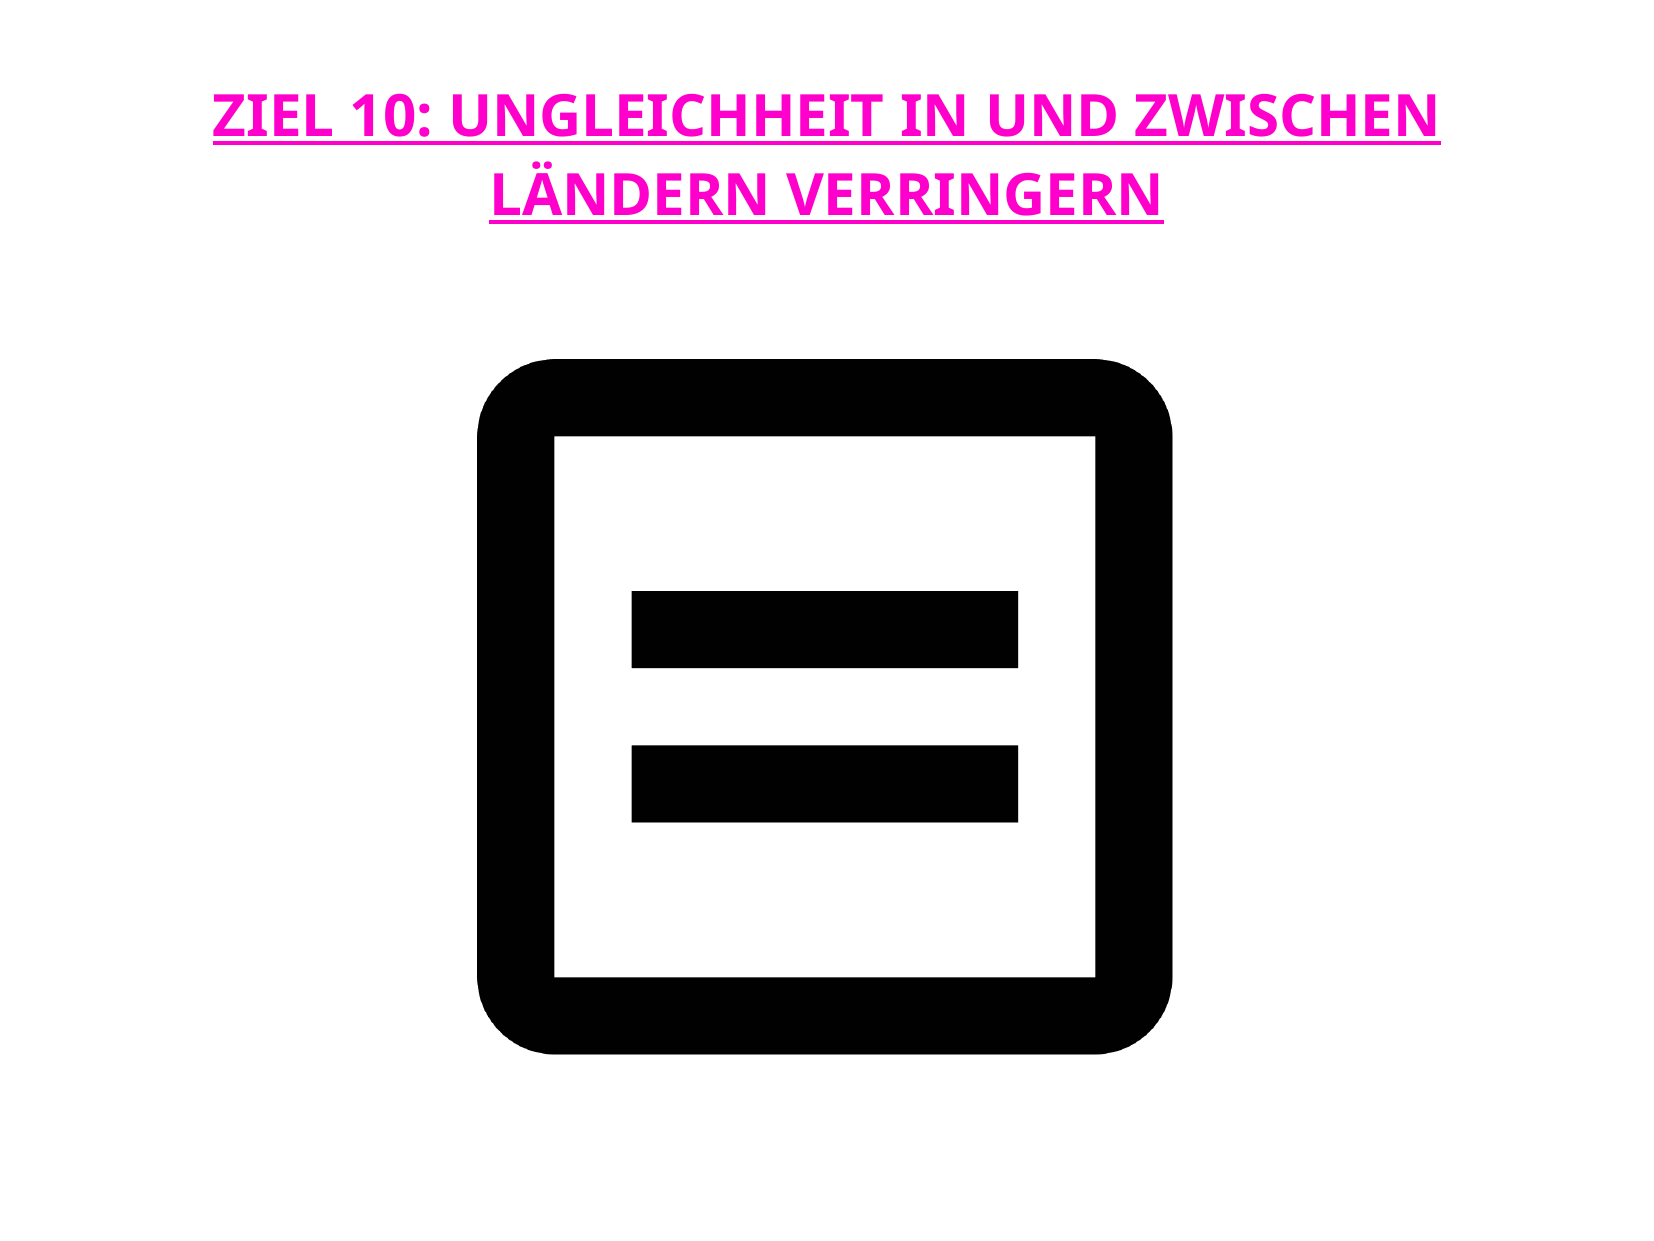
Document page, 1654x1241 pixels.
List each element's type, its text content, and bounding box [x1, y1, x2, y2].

picture [361, 243, 1288, 1170]
title ZIEL 10: UNGLEICHHEIT IN UND ZWISCHEN LÄNDERN VERRINGERN [82, 49, 1571, 257]
